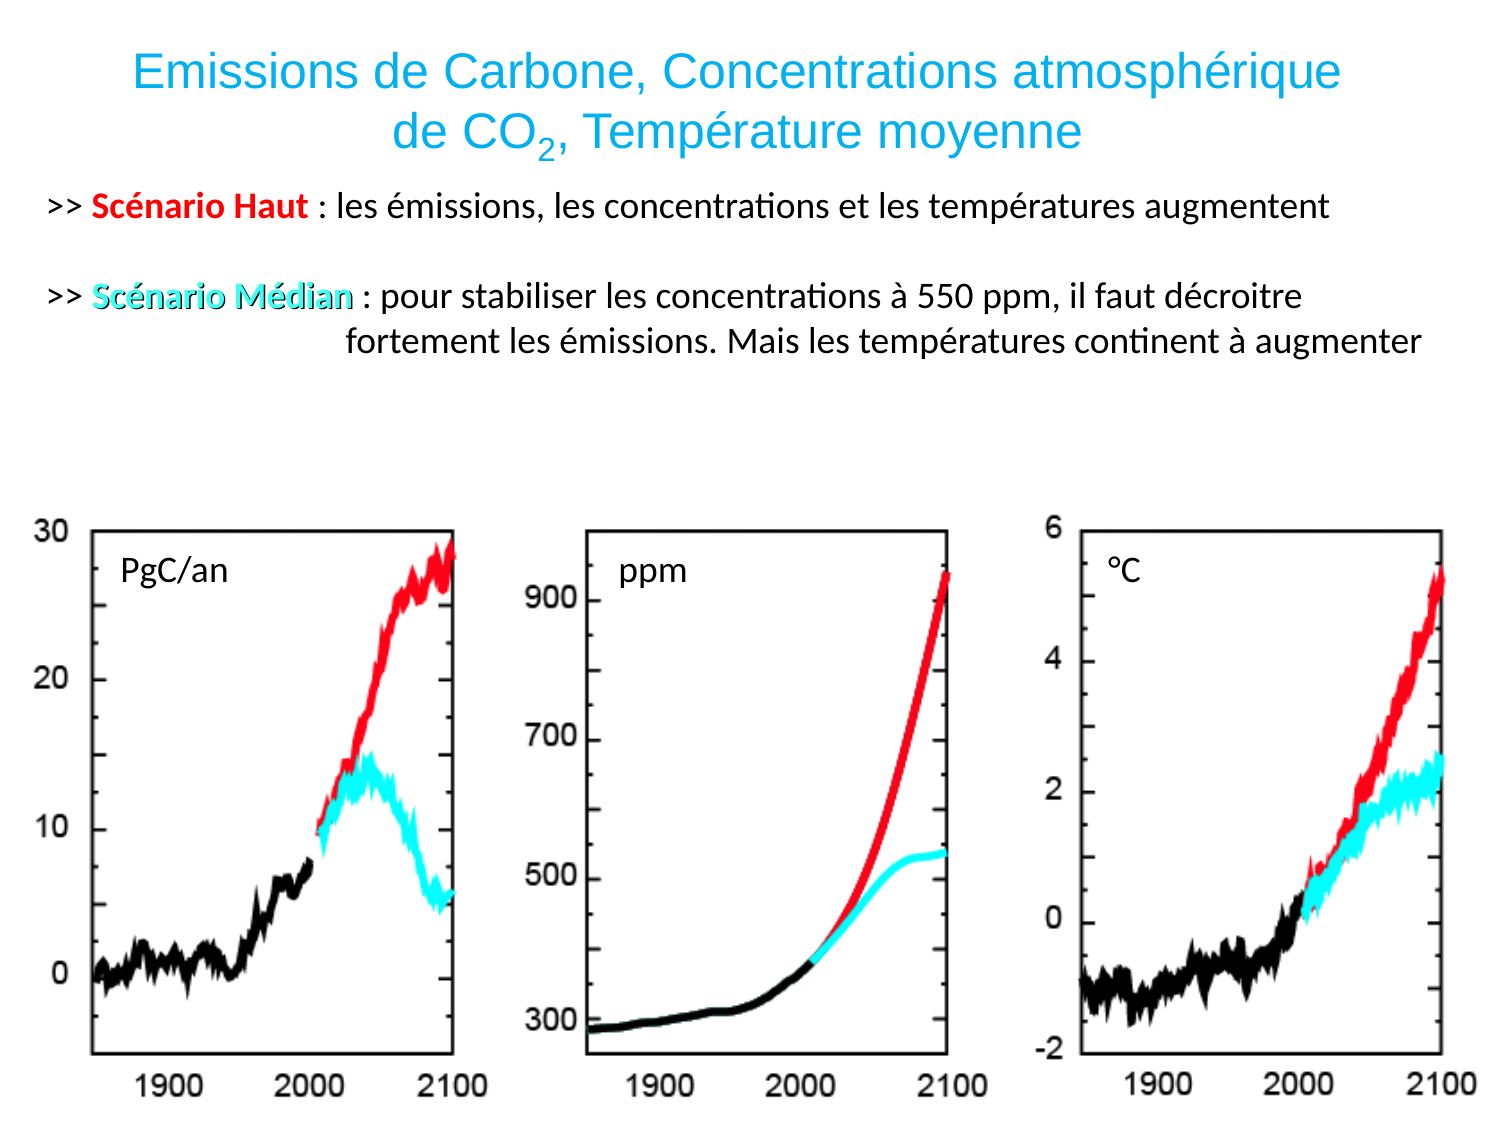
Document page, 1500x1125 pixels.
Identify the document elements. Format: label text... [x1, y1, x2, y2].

text_box °C [1093, 537, 1157, 599]
picture [0, 473, 1500, 1124]
text_box ppm [603, 537, 704, 599]
text_box Emissions de Carbone, Concentrations atmosphérique de CO2, Température moyenne [105, 31, 1371, 174]
text_box PgC/an [105, 537, 246, 599]
text_box >> Scénario Haut : les émissions, les concentrations et les températures augmentent >> Scénario Médian : pour stabiliser les concentrations à 550 ppm, il faut décroitre fortement les émissions. Mais les températures continent à augmenter [30, 173, 1460, 371]
